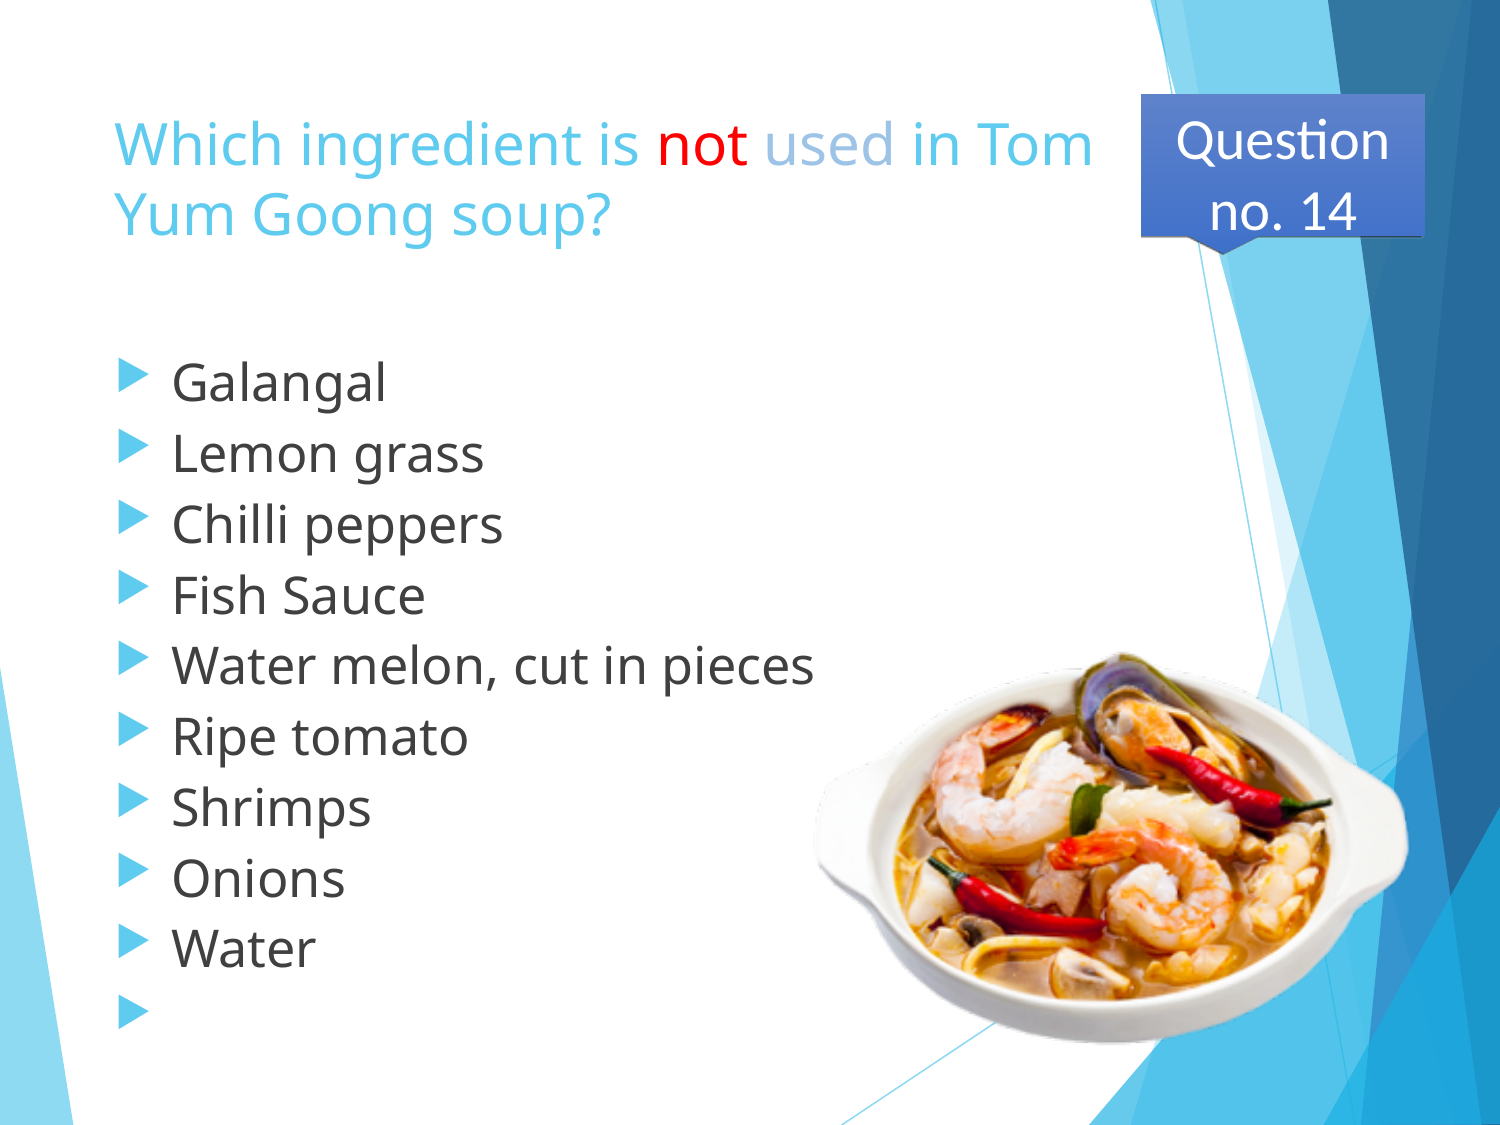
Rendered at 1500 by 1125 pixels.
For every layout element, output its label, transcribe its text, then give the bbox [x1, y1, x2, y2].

picture [802, 603, 1425, 1096]
title Which ingredient is not used in Tom Yum Goong soup? [99, 99, 1142, 317]
list Galangal Lemon grass Chilli peppers Fish Sauce Water melon, cut in pieces Ripe tomato Shrimps Onions Water [99, 354, 1142, 992]
text_box Question no. 14 [1141, 94, 1425, 254]
